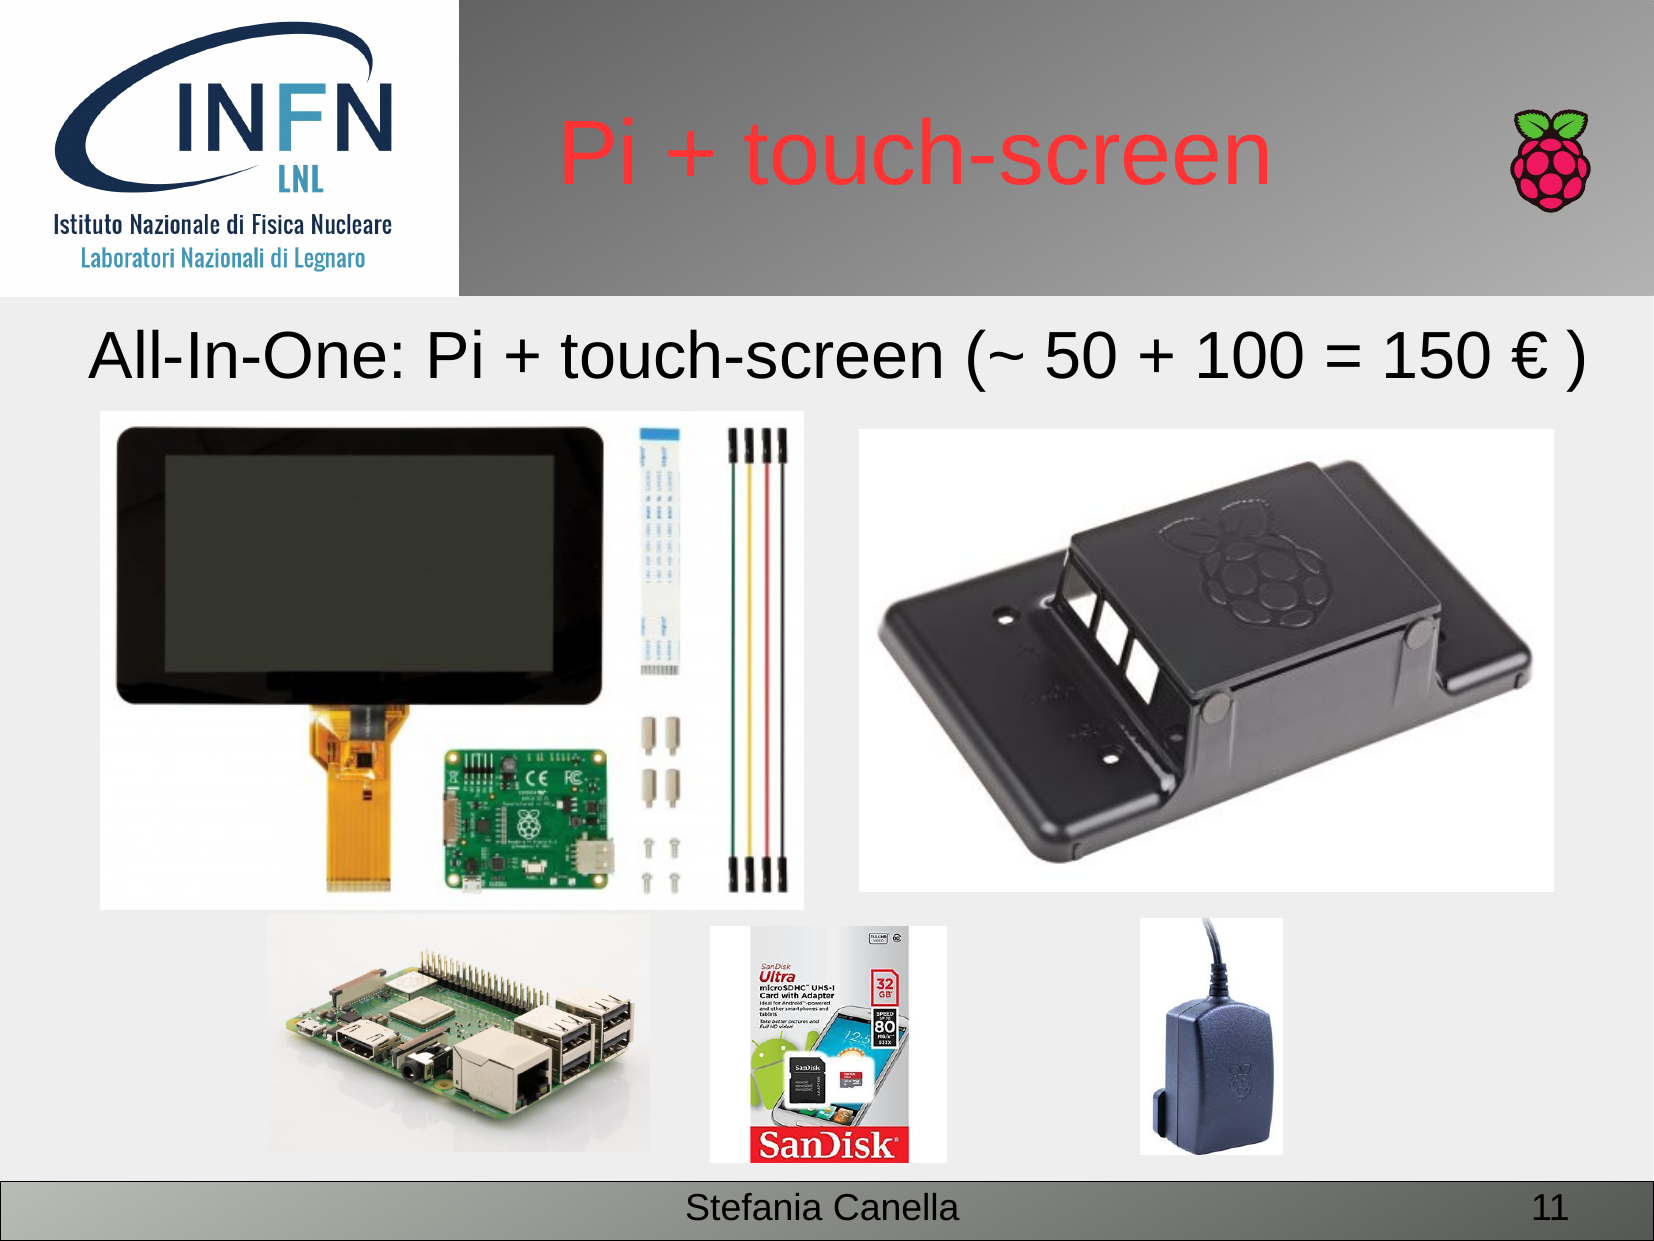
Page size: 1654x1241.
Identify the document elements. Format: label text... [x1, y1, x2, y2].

picture [710, 926, 947, 1163]
text_box Stefania Canella [670, 1178, 984, 1241]
title Pi + touch-screen [459, 49, 1571, 257]
picture [1140, 918, 1283, 1156]
text_box [0, 1181, 670, 1241]
picture [0, 0, 459, 297]
text_box [984, 1181, 1516, 1241]
subtitle All-In-One: Pi + touch-screen (~ 50 + 100 = 150 € ) [30, 303, 1636, 409]
text_box <number> [1516, 1178, 1654, 1241]
picture [267, 914, 650, 1152]
picture [859, 429, 1554, 892]
picture [100, 411, 804, 910]
text_box [459, 0, 1654, 296]
